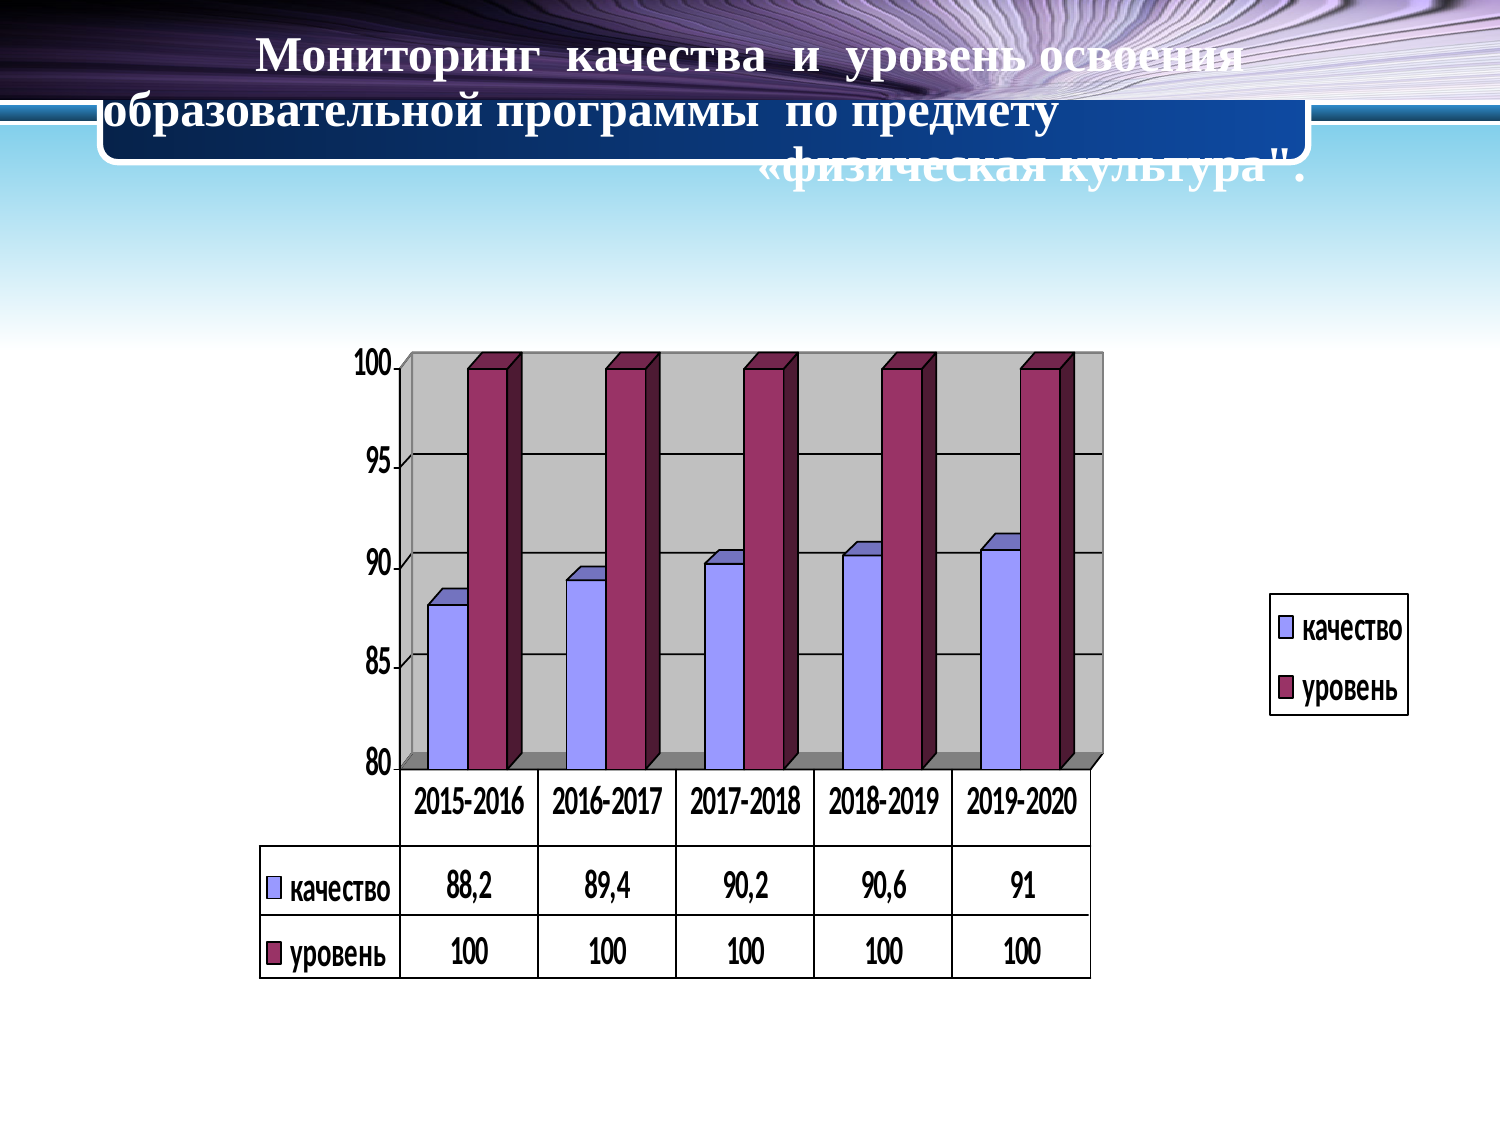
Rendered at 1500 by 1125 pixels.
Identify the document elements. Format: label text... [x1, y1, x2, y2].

picture [0, 0, 1500, 100]
text_box Мониторинг качества и уровень освоения образовательной программы по предмету «физическая культура". [81, 19, 1418, 267]
chart [82, 281, 1430, 1031]
list [76, 408, 1425, 1038]
